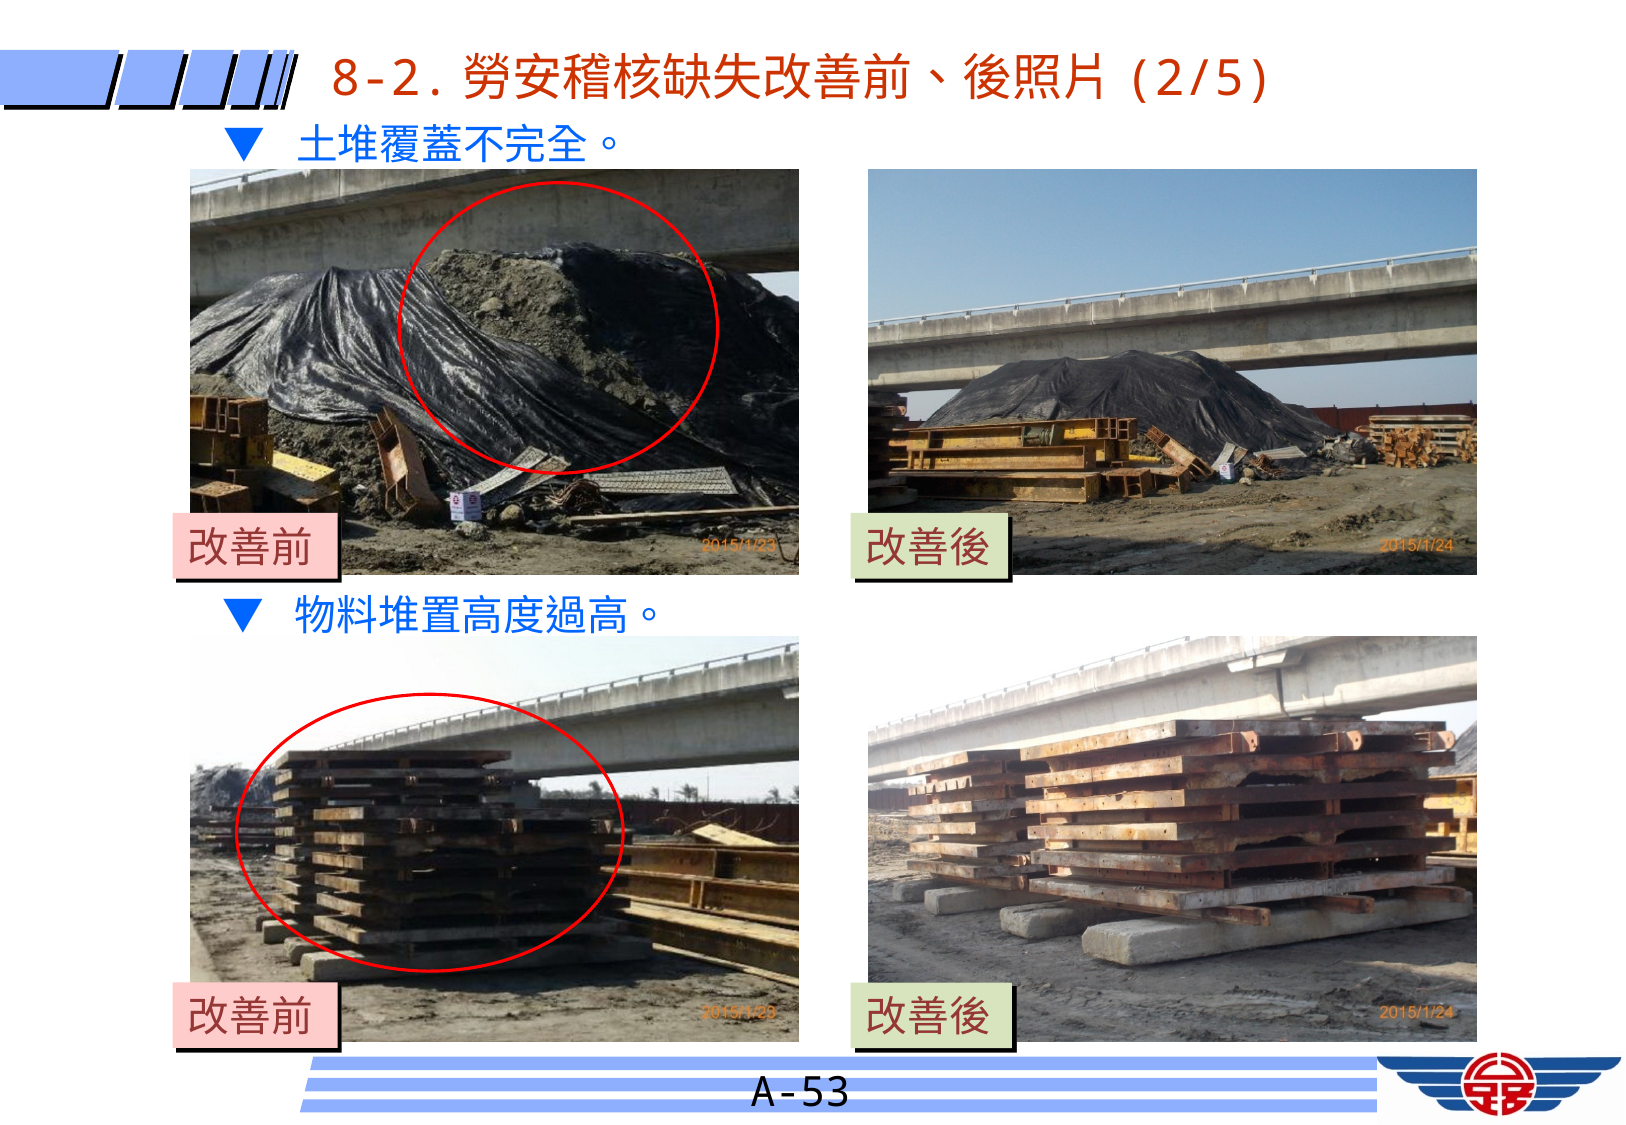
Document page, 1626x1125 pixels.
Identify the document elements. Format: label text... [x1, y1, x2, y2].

text_box 改善前 [172, 982, 338, 1048]
text_box 改善前 [172, 512, 338, 579]
picture [868, 636, 1477, 1043]
text_box 改善後 [850, 982, 1012, 1049]
text_box 8-2.勞安稽核缺失改善前、後照片(2/5) [315, 38, 1545, 150]
picture [868, 169, 1477, 575]
text_box ▼ 土堆覆蓋不完全。 [208, 110, 1426, 177]
picture [190, 169, 799, 575]
text_box ▼ 物料堆置高度過高。 [207, 581, 931, 648]
picture [190, 636, 799, 1043]
text_box 改善後 [850, 512, 1009, 579]
